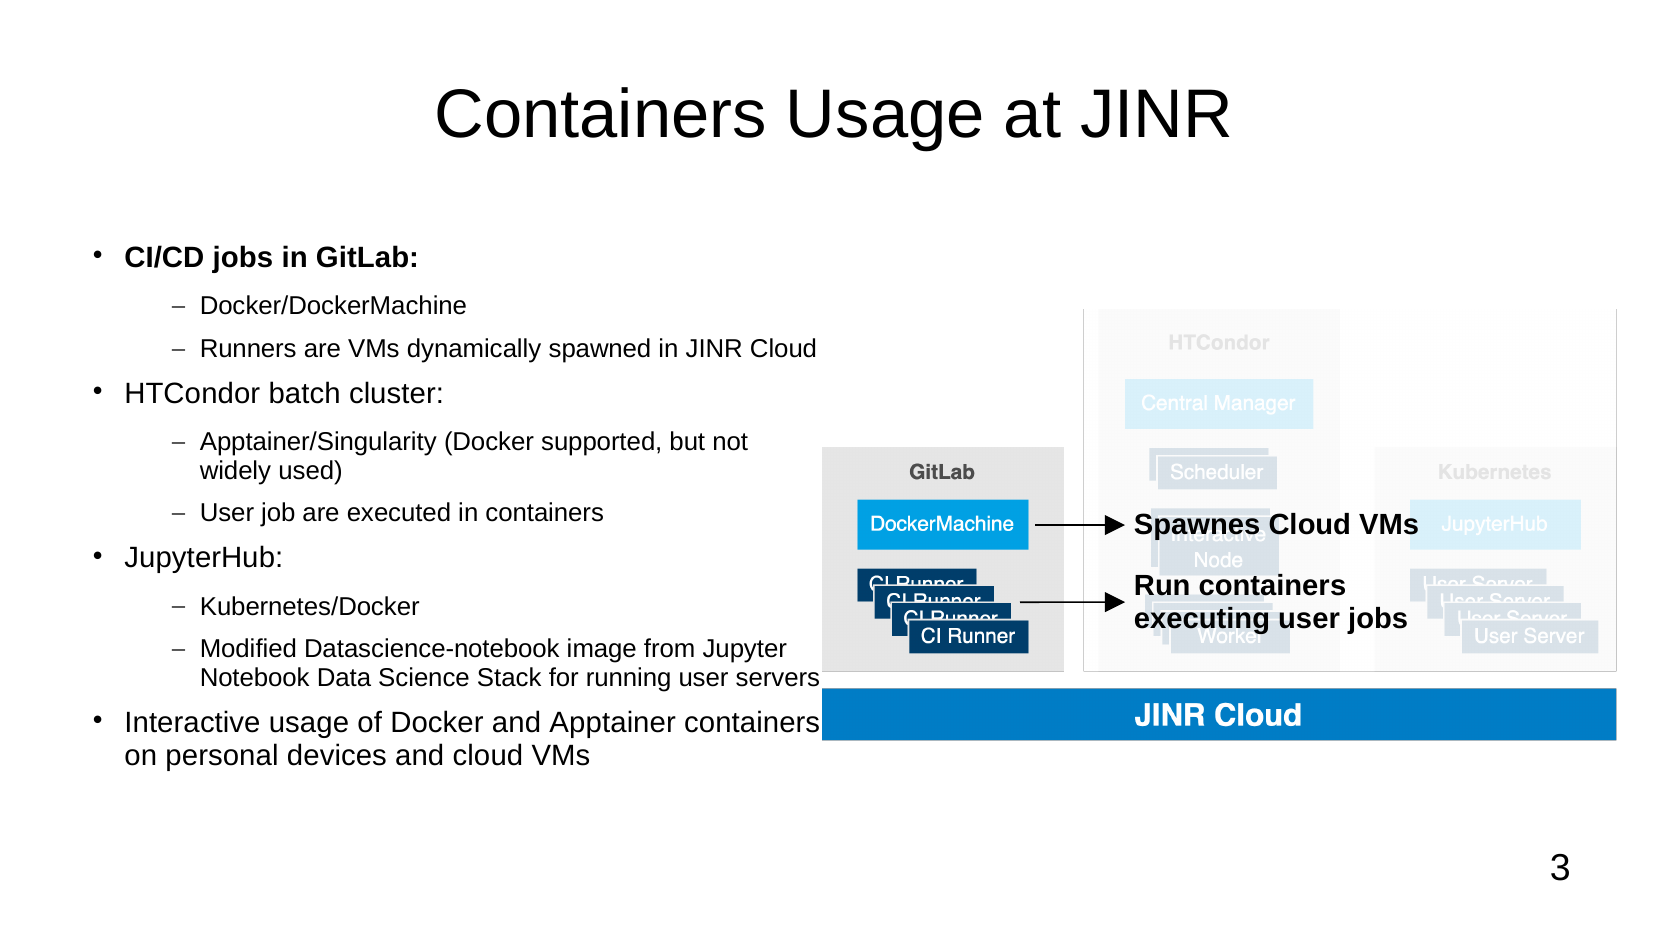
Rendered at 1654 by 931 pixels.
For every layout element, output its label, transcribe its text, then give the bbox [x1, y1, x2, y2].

text_box Run containers executing user jobs [1119, 562, 1435, 643]
list CI/CD jobs in GitLab: Docker/DockerMachine Runners are VMs dynamically spawned in JINR Cloud HTCondor batch cluster: Apptainer/Singularity (Docker supported, but not widely used) User job are executed in containers JupyterHub: Kubernetes/Docker Modified Datascience-notebook image from Jupyter Notebook Data Science Stack for running user servers Interactive usage of Docker and Apptainer containers on personal devices and cloud VMs [82, 236, 826, 799]
picture [826, 308, 1617, 741]
text_box Spawnes Cloud VMs [1119, 500, 1435, 562]
title Containers Usage at JINR [90, 33, 1579, 189]
